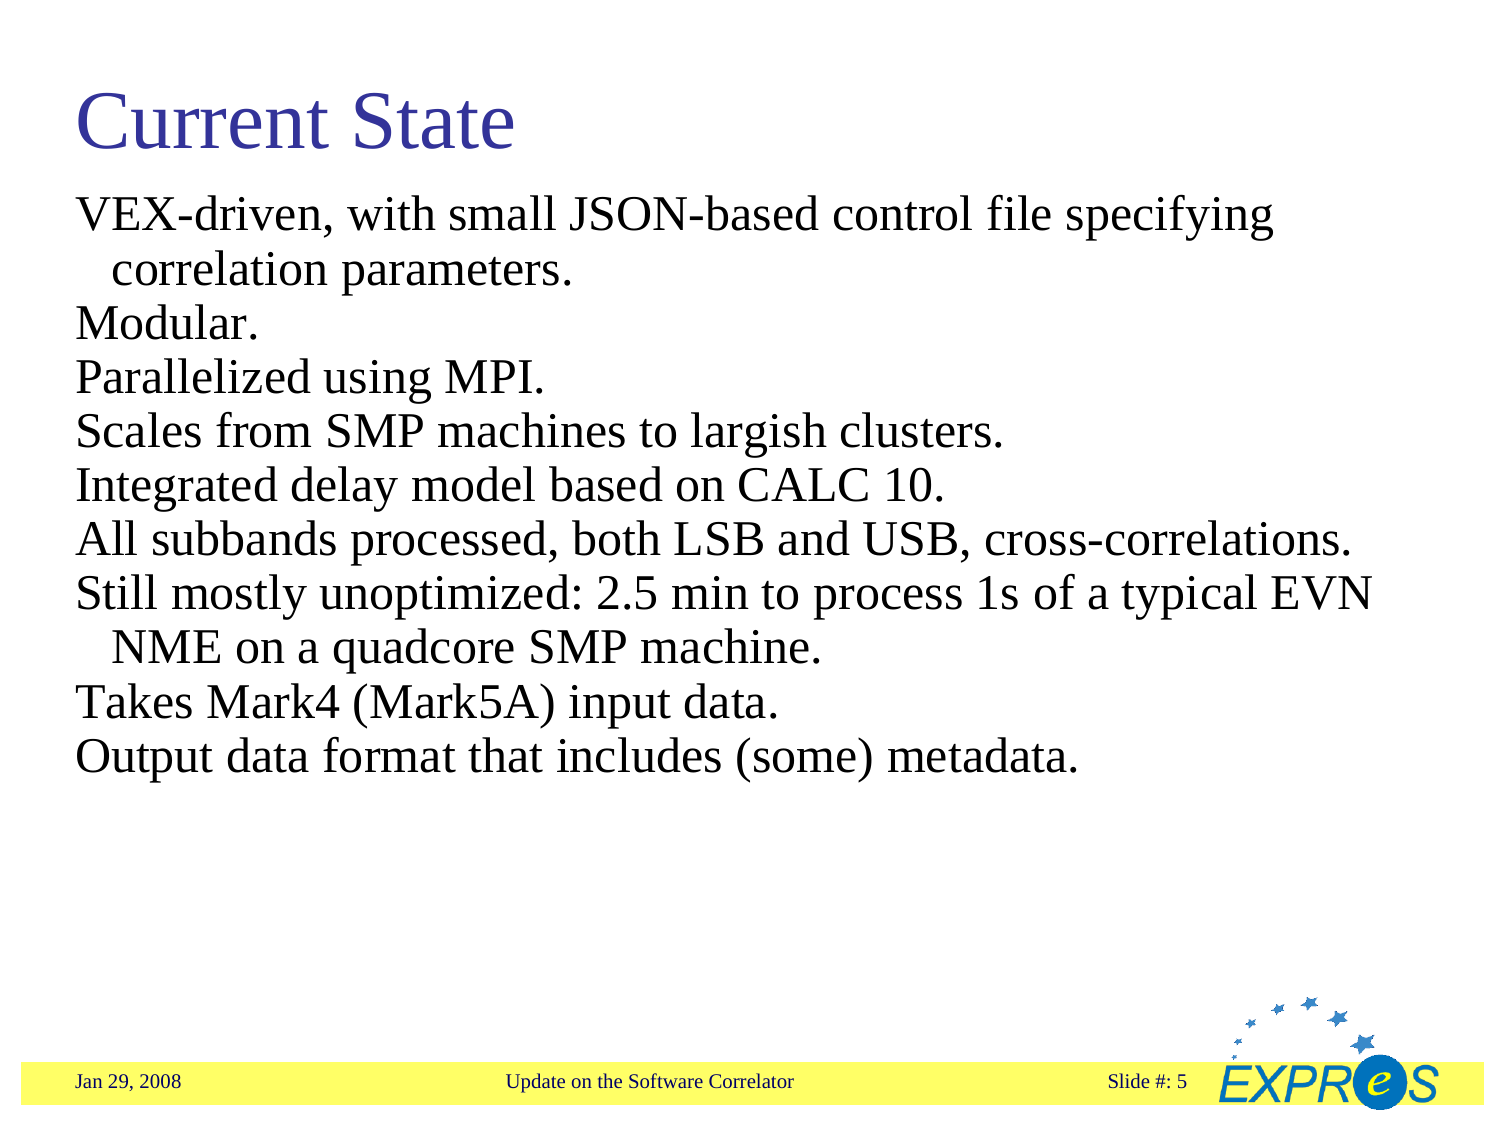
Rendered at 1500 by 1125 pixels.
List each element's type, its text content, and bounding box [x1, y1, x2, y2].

picture [21, 993, 1500, 1113]
title Current State [75, 70, 1426, 172]
list VEX-driven, with small JSON-based control file specifying correlation parameters. Modular. Parallelized using MPI. Scales from SMP machines to largish clusters. Integrated delay model based on CALC 10. All subbands processed, both LSB and USB, cross-correlations. Still mostly unoptimized: 2.5 min to process 1s of a typical EVN NME on a quadcore SMP machine. Takes Mark4 (Mark5A) input data. Output data format that includes (some) metadata. [75, 187, 1426, 1038]
